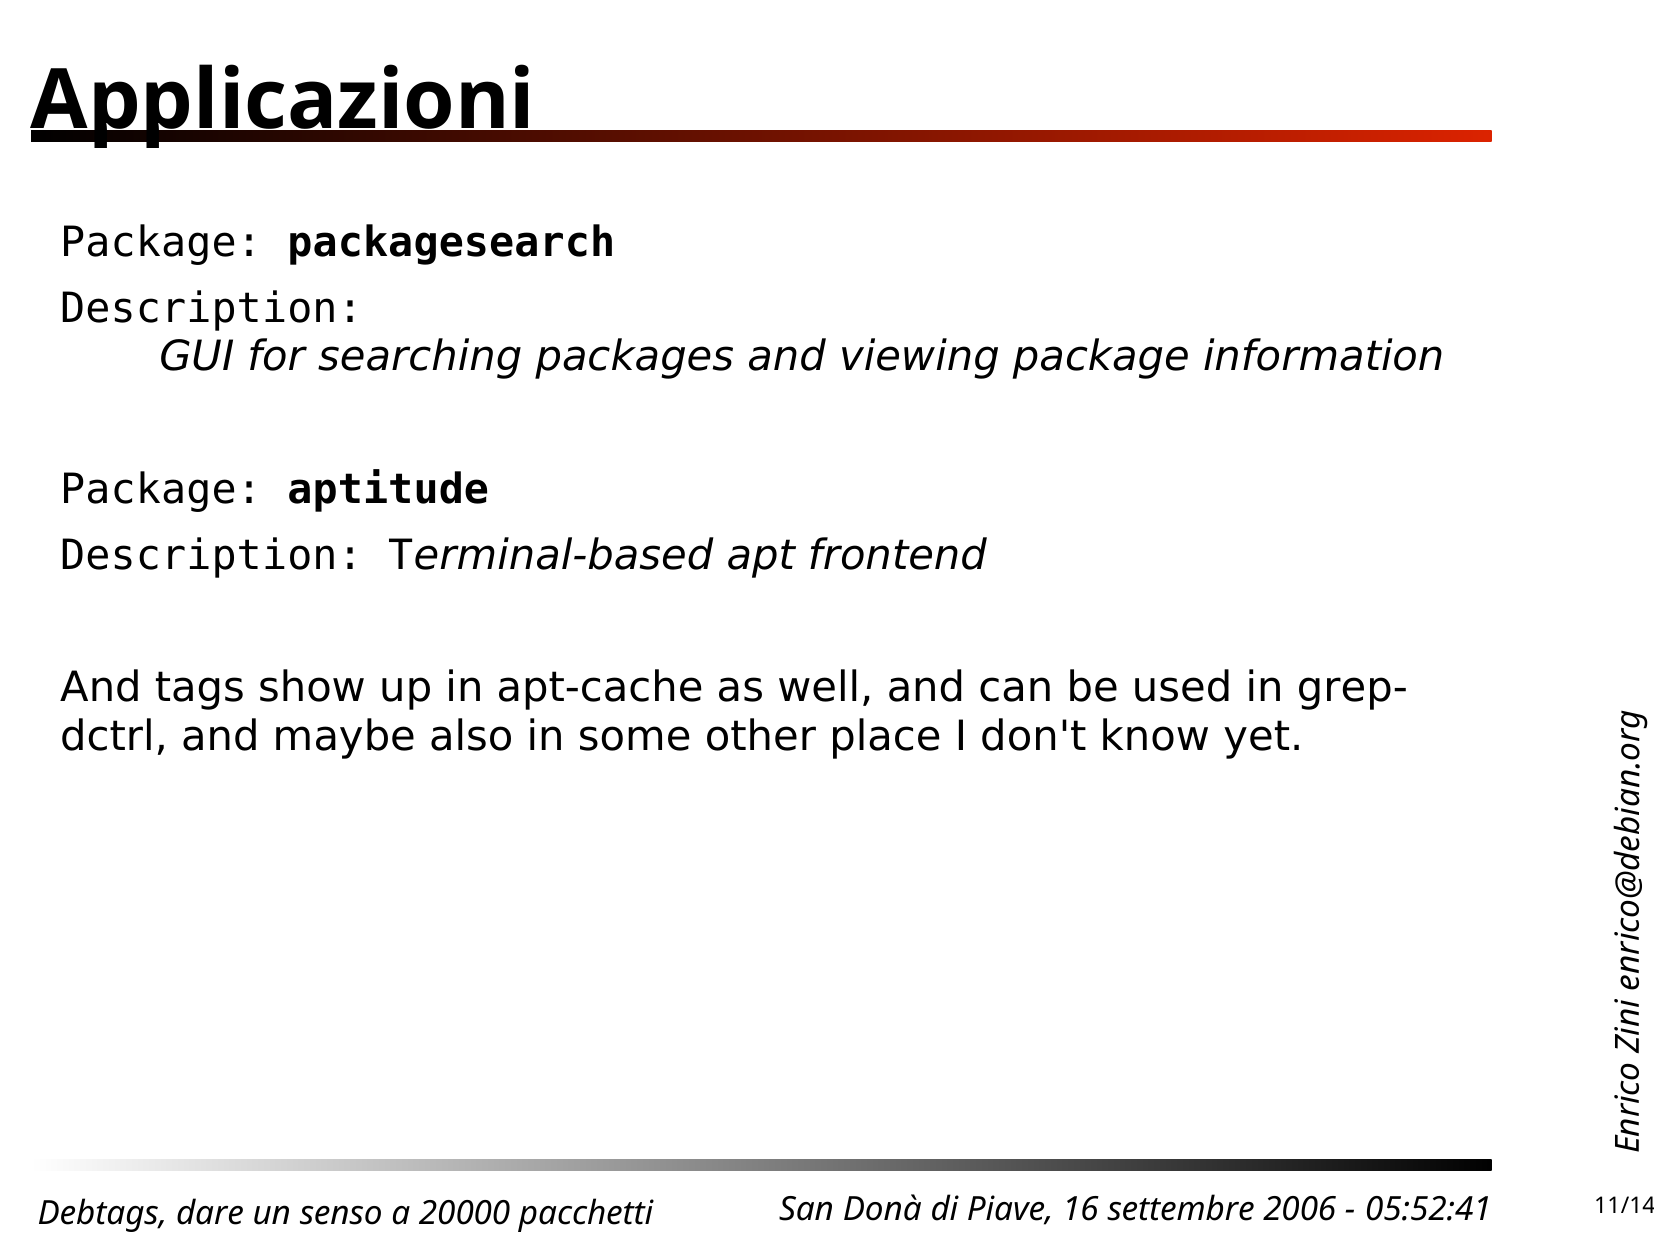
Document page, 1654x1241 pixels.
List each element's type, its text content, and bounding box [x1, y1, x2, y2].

text_box Package: packagesearch Description: GUI for searching packages and viewing package information Package: aptitude Description: Terminal-based apt frontend And tags show up in apt-cache as well, and can be used in grep-dctrl, and maybe also in some other place I don't know yet. [60, 217, 1496, 1138]
text_box Applicazioni [30, 39, 1438, 173]
